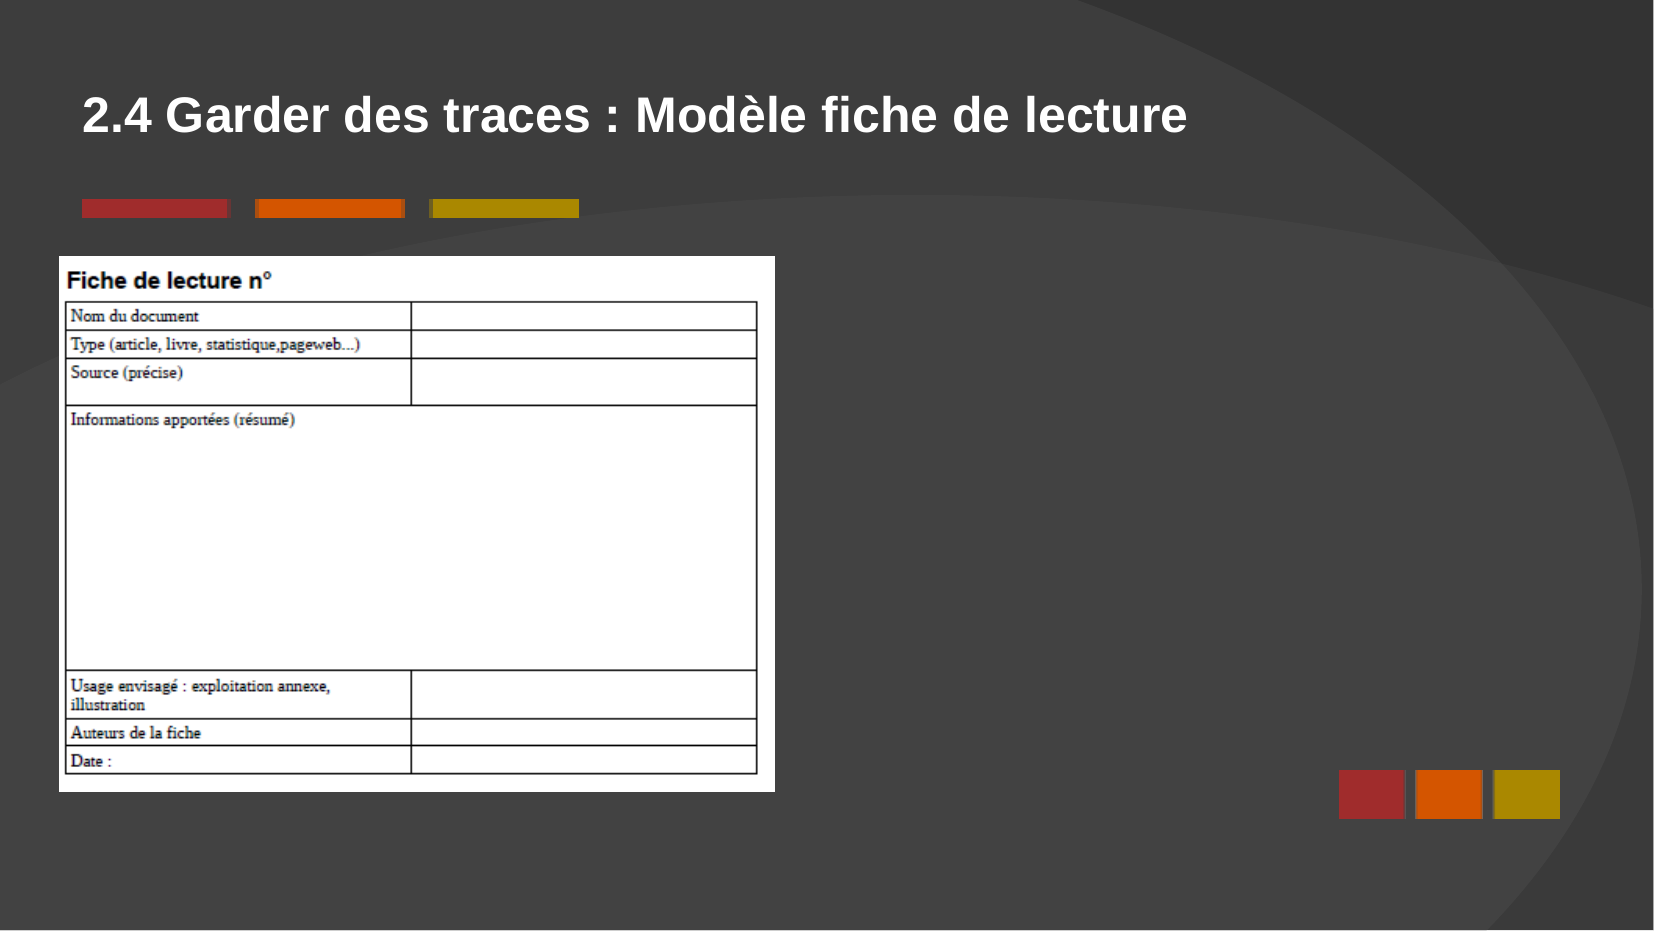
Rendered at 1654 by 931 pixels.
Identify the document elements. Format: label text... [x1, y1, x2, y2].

picture [59, 256, 775, 792]
title 2.4 Garder des traces : Modèle fiche de lecture [82, 37, 1571, 193]
picture [82, 199, 579, 218]
picture [1339, 770, 1560, 819]
